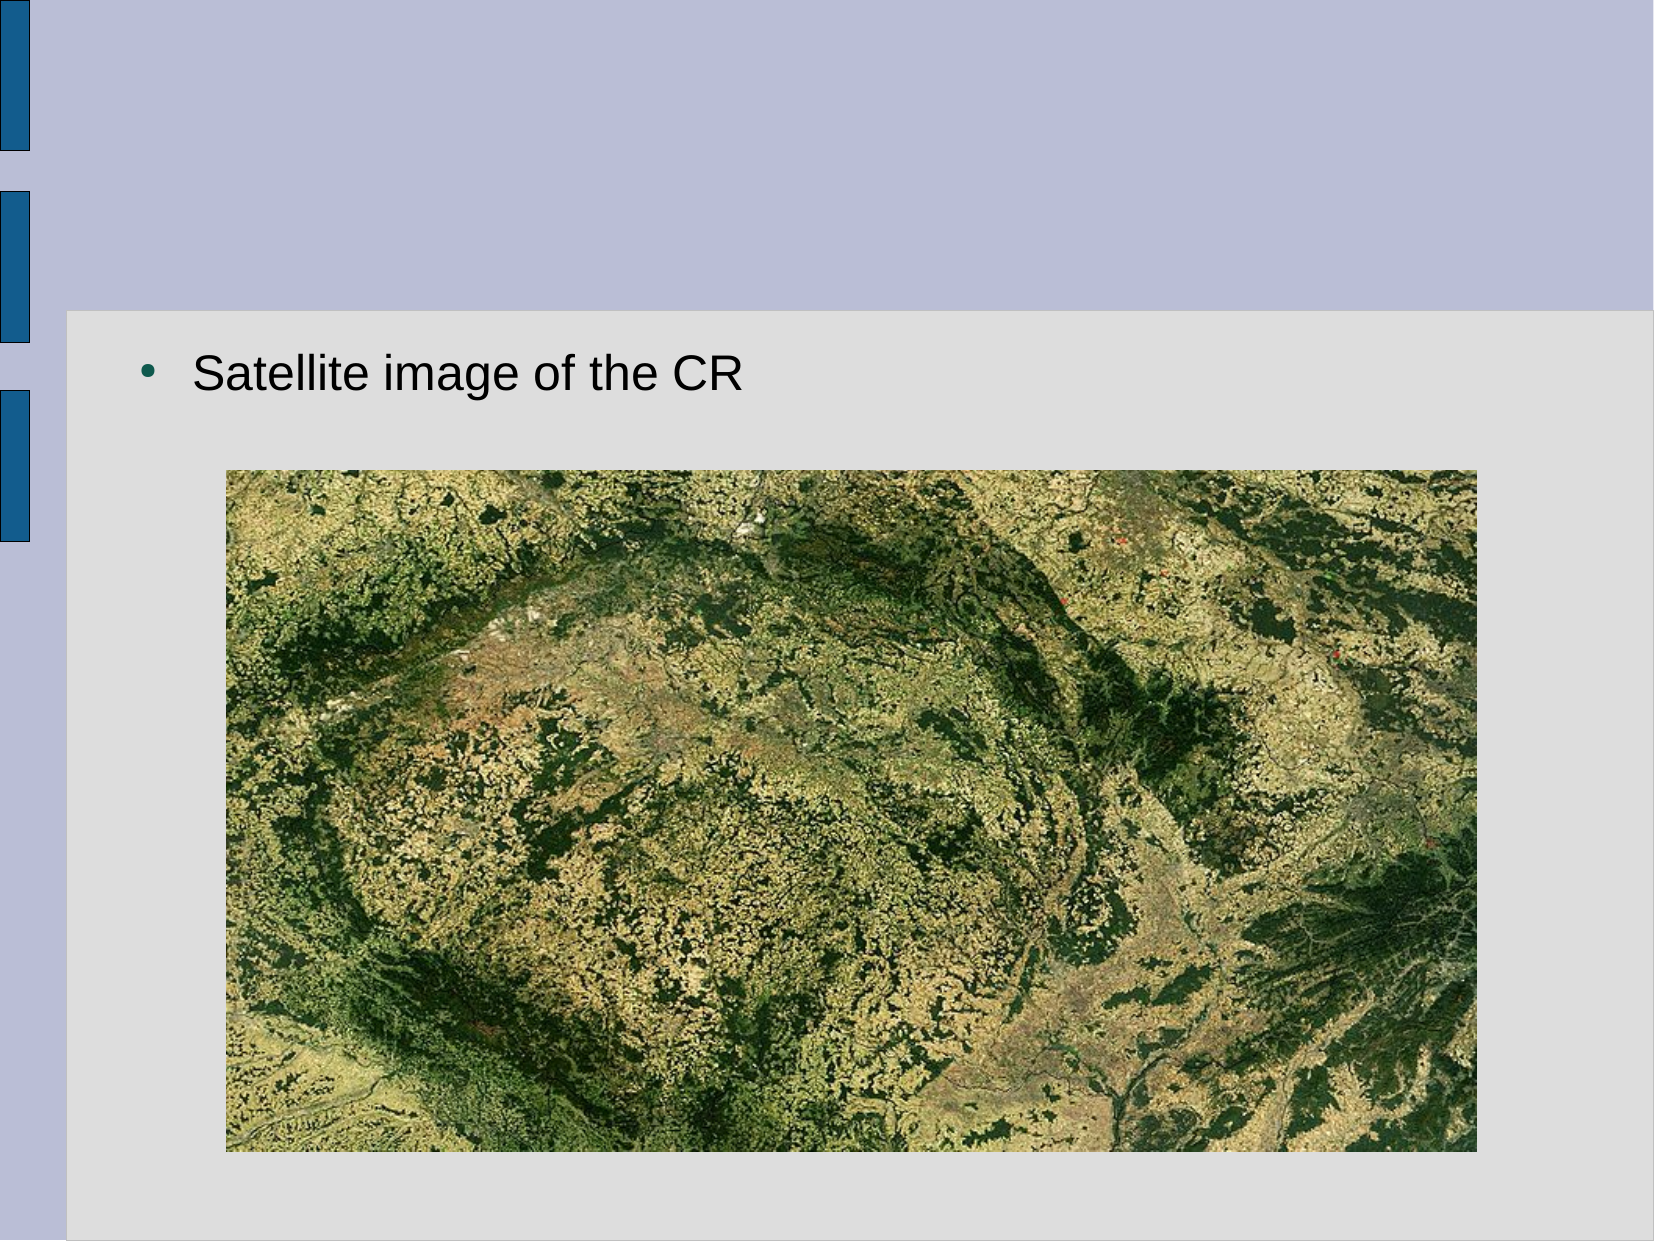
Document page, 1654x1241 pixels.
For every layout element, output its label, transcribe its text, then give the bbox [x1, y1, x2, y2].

list Satellite image of the CR [121, 344, 1534, 1127]
picture [226, 470, 1477, 1152]
